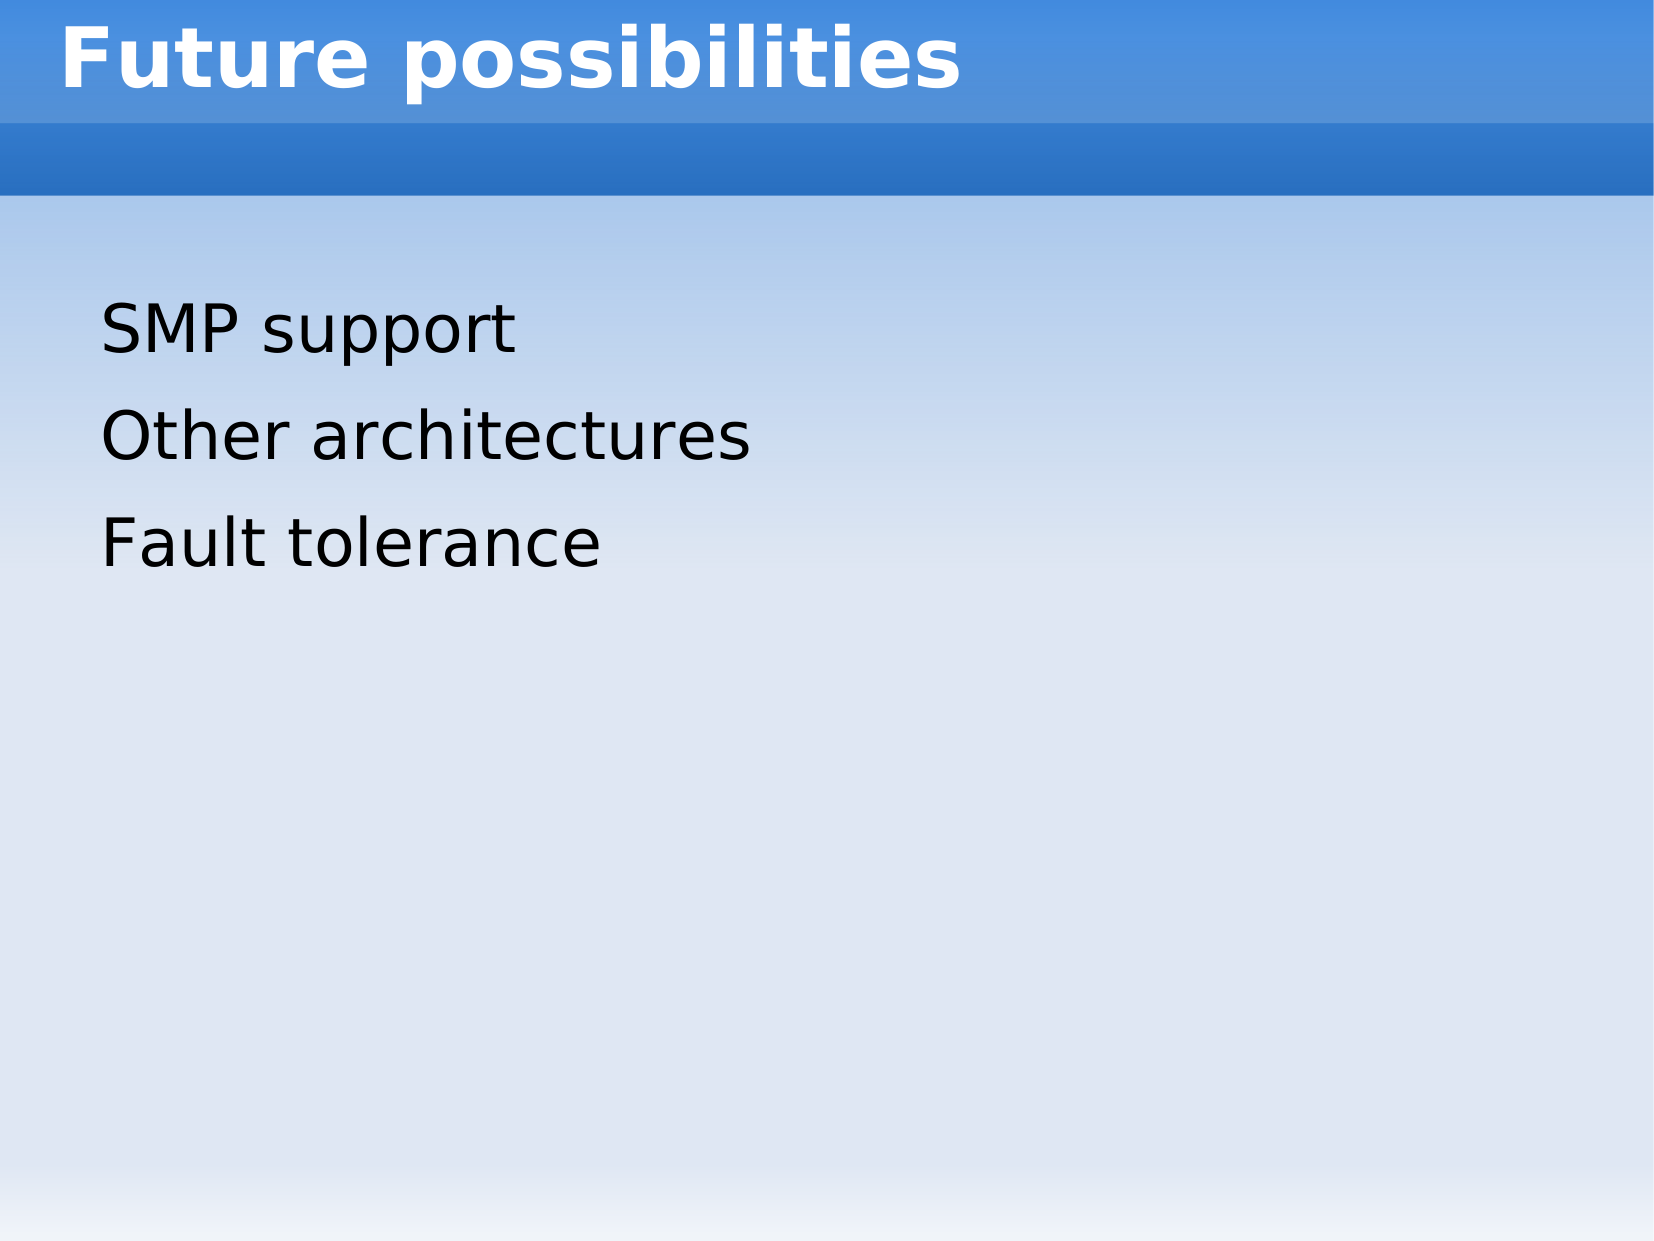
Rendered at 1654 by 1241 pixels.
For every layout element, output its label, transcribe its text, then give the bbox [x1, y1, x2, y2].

list SMP support Other architectures Fault tolerance [82, 290, 1571, 1094]
title Future possibilities [59, 0, 1595, 119]
picture [0, 0, 1654, 1241]
